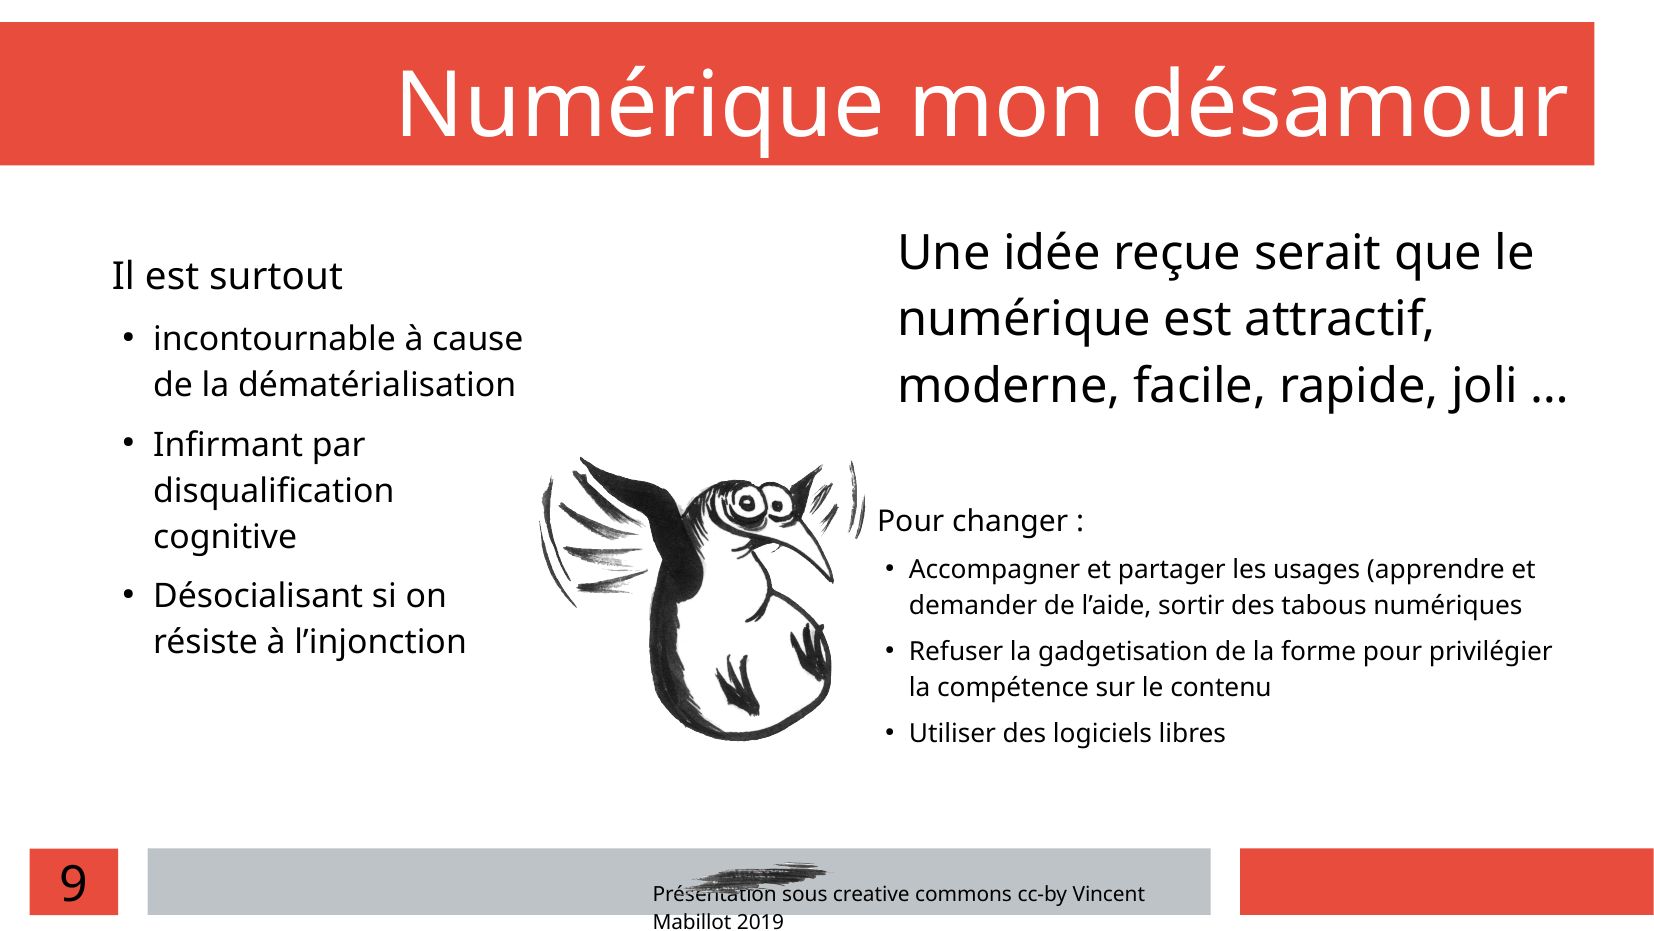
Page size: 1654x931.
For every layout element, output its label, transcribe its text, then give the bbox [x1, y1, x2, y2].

picture [527, 409, 886, 910]
list Pour changer : Accompagner et partager les usages (apprendre et demander de l’aide, sortir des tabous numériques Refuser la gadgetisation de la forme pour privilégier la compétence sur le contenu Utiliser des logiciels libres [845, 499, 1572, 757]
title Numérique mon désamour [82, 37, 1571, 166]
list Il est surtout incontournable à cause de la dématérialisation Infirmant par disqualification cognitive Désocialisant si on résiste à l’injonction [70, 248, 544, 669]
list Une idée reçue serait que le numérique est attractif, moderne, facile, rapide, joli … [845, 217, 1572, 475]
